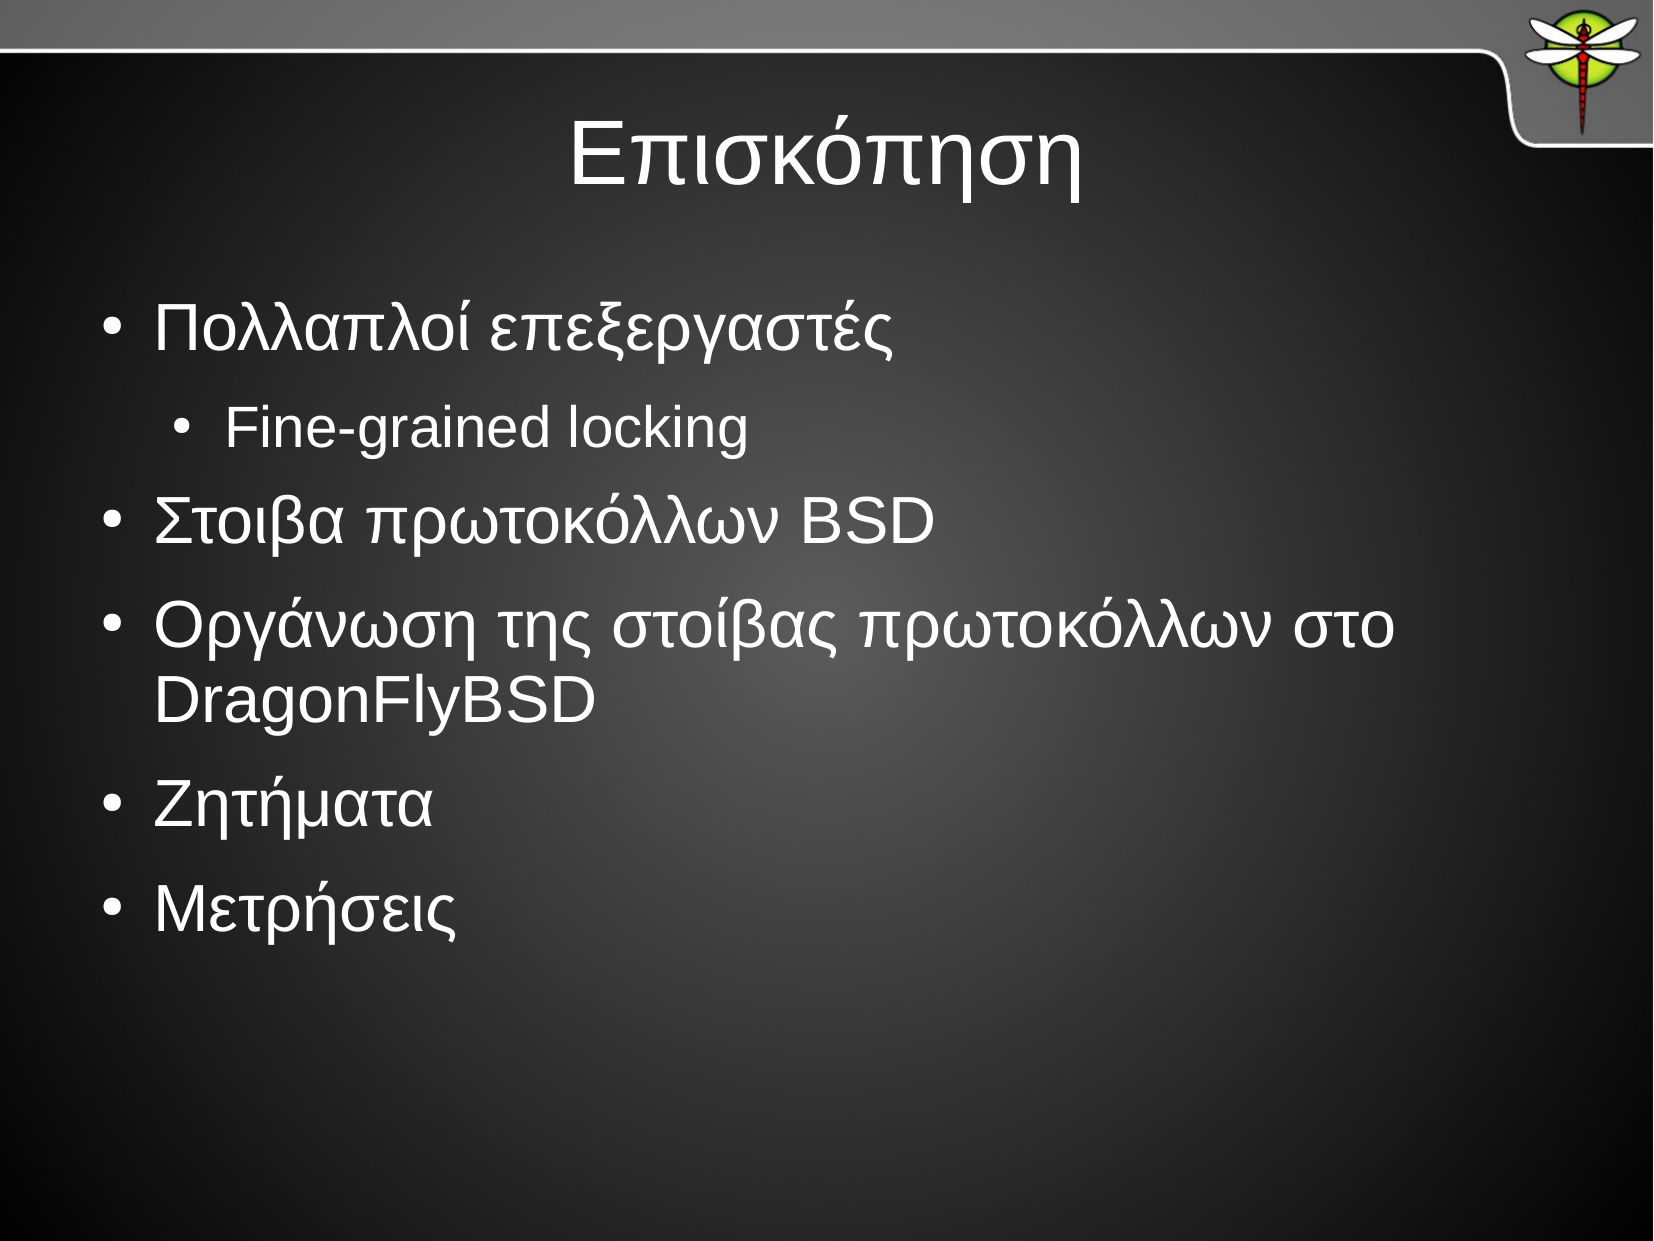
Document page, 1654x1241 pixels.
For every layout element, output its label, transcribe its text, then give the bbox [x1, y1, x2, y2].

title Επισκόπηση [82, 49, 1571, 257]
list Πολλαπλοί επεξεργαστές Fine-grained locking Στοιβα πρωτοκόλλων BSD Οργάνωση της στοίβας πρωτοκόλλων στο DragonFlyBSD Ζητήματα Μετρήσεις [82, 290, 1571, 1109]
picture [0, 0, 1654, 1241]
